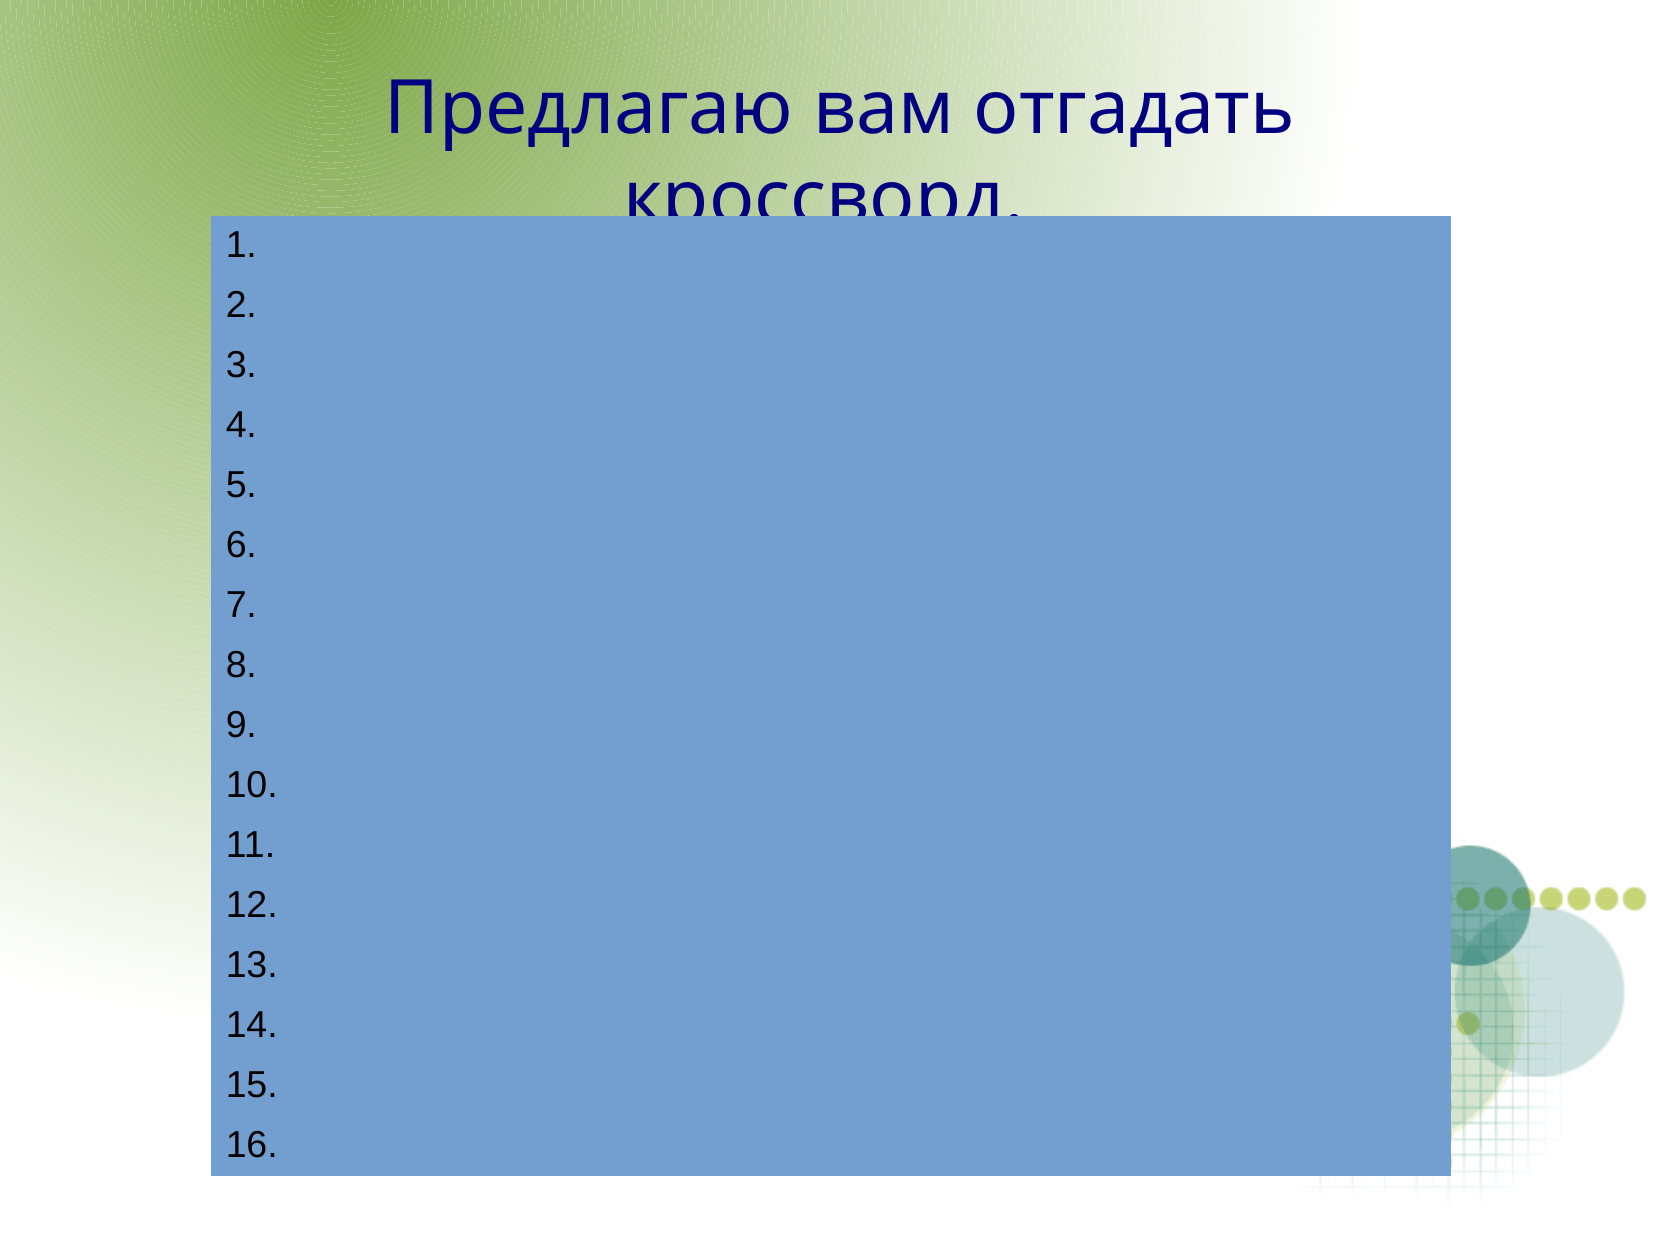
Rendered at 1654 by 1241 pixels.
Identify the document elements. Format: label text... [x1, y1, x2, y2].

table_cell [727, 1056, 830, 1116]
table_cell 3. [211, 336, 314, 396]
table_cell 6. [211, 516, 314, 576]
table_header [1036, 216, 1140, 276]
table_cell 12. [211, 876, 314, 936]
title Предлагаю вам отгадать кроссворд. [118, 29, 1531, 178]
table_cell [1235, 816, 1347, 876]
table_cell [830, 336, 936, 396]
table_cell 7. [211, 576, 314, 636]
table_cell 8. [211, 636, 314, 696]
table_header [936, 216, 1036, 276]
table_cell [727, 876, 830, 936]
table_cell [1036, 1056, 1140, 1116]
table_cell [936, 396, 1036, 456]
table_cell [1140, 336, 1235, 396]
table_cell [1347, 816, 1451, 876]
table_cell [417, 936, 521, 996]
table_cell [521, 936, 624, 996]
table_cell [1036, 876, 1140, 936]
table_cell [727, 456, 830, 516]
table_cell [936, 1056, 1036, 1116]
table_cell [727, 396, 830, 456]
table_cell [521, 1116, 624, 1176]
table_cell [936, 456, 1036, 516]
table_header 1. [211, 216, 314, 276]
table_cell [936, 276, 1451, 336]
table_cell [830, 1056, 936, 1116]
table_cell [727, 1116, 830, 1176]
table_cell [314, 276, 417, 336]
table_cell [727, 576, 830, 636]
table_cell [1036, 816, 1140, 876]
table_cell [314, 576, 624, 636]
table_cell [830, 816, 936, 876]
table_cell [521, 756, 624, 816]
table_cell [727, 276, 830, 336]
table_cell [936, 816, 1036, 876]
table_cell [1140, 516, 1235, 576]
table_cell [1140, 1056, 1451, 1116]
table_cell [314, 696, 830, 756]
table_cell [830, 636, 936, 696]
table_cell [1140, 576, 1451, 636]
table_cell [830, 756, 936, 816]
table_cell [1235, 1116, 1451, 1176]
table_cell 16. [211, 1116, 314, 1176]
table_cell [1036, 396, 1451, 456]
table_cell [830, 1116, 936, 1176]
table_cell [1140, 816, 1235, 876]
table_cell [830, 276, 936, 336]
table_cell [830, 456, 936, 516]
table_cell [1036, 336, 1140, 396]
table_cell [727, 756, 830, 816]
table_cell [314, 816, 727, 876]
table_header [1235, 216, 1347, 276]
table_cell [1140, 876, 1451, 936]
table_cell [314, 936, 417, 996]
table_cell [624, 756, 727, 816]
table_cell 2. [211, 276, 314, 336]
table_header [830, 216, 936, 276]
table_cell [624, 876, 727, 936]
table_cell [727, 996, 830, 1056]
table_cell [314, 396, 727, 456]
table_cell [521, 276, 624, 336]
table_cell [1036, 576, 1140, 636]
table_cell [727, 516, 830, 576]
table_cell [830, 396, 936, 456]
table_cell [314, 1116, 521, 1176]
table_cell [727, 636, 830, 696]
table_cell [1235, 516, 1347, 576]
table_cell [1140, 696, 1235, 756]
table_cell 4. [211, 396, 314, 456]
table_cell [624, 576, 727, 636]
table_cell [1036, 696, 1140, 756]
table_cell 14. [211, 996, 314, 1056]
table_cell [1235, 336, 1451, 396]
table_cell [314, 456, 727, 516]
table_cell 10. [211, 756, 314, 816]
table_cell [624, 636, 727, 696]
table_cell [830, 936, 936, 996]
table_cell [936, 756, 1036, 816]
table_cell 15. [211, 1056, 314, 1116]
table_cell [314, 876, 624, 936]
table_cell [1036, 996, 1451, 1056]
table_cell [936, 576, 1036, 636]
table_cell [830, 696, 936, 756]
table_cell [936, 696, 1036, 756]
table_cell [624, 276, 727, 336]
table_cell [830, 996, 936, 1056]
table_cell [1140, 1116, 1235, 1176]
table_cell [936, 996, 1036, 1056]
table_cell [936, 1116, 1036, 1176]
table_cell [830, 516, 936, 576]
table_header [314, 216, 830, 276]
table_cell [417, 276, 521, 336]
table_cell 11. [211, 816, 314, 876]
table_cell [314, 756, 521, 816]
table_cell 9. [211, 696, 314, 756]
table_cell [1036, 636, 1451, 696]
table_cell [624, 996, 727, 1056]
table_header [1140, 216, 1235, 276]
table_cell [936, 876, 1036, 936]
table_cell [936, 516, 1036, 576]
table_cell 13. [211, 936, 314, 996]
table_cell [624, 936, 727, 996]
table_cell [624, 1116, 727, 1176]
table_cell [521, 996, 624, 1056]
table_header [1347, 216, 1451, 276]
table_cell [830, 876, 936, 936]
table_cell [1036, 456, 1140, 516]
table_cell [1036, 1116, 1140, 1176]
table_cell [314, 636, 624, 696]
table_cell [1347, 516, 1451, 576]
table_cell 5. [211, 456, 314, 516]
table_cell [314, 336, 830, 396]
table_cell [936, 936, 1451, 996]
table_cell [1140, 756, 1451, 816]
table_cell [727, 936, 830, 996]
table_cell [624, 1056, 727, 1116]
table_cell [936, 636, 1036, 696]
table_cell [314, 516, 727, 576]
table_cell [1140, 456, 1451, 516]
table_cell [1235, 696, 1451, 756]
table_cell [936, 336, 1036, 396]
table_cell [830, 576, 936, 636]
table_cell [314, 1056, 624, 1116]
table_cell [314, 996, 521, 1056]
table_cell [1036, 756, 1140, 816]
table_cell [727, 816, 830, 876]
table_cell [1036, 516, 1140, 576]
